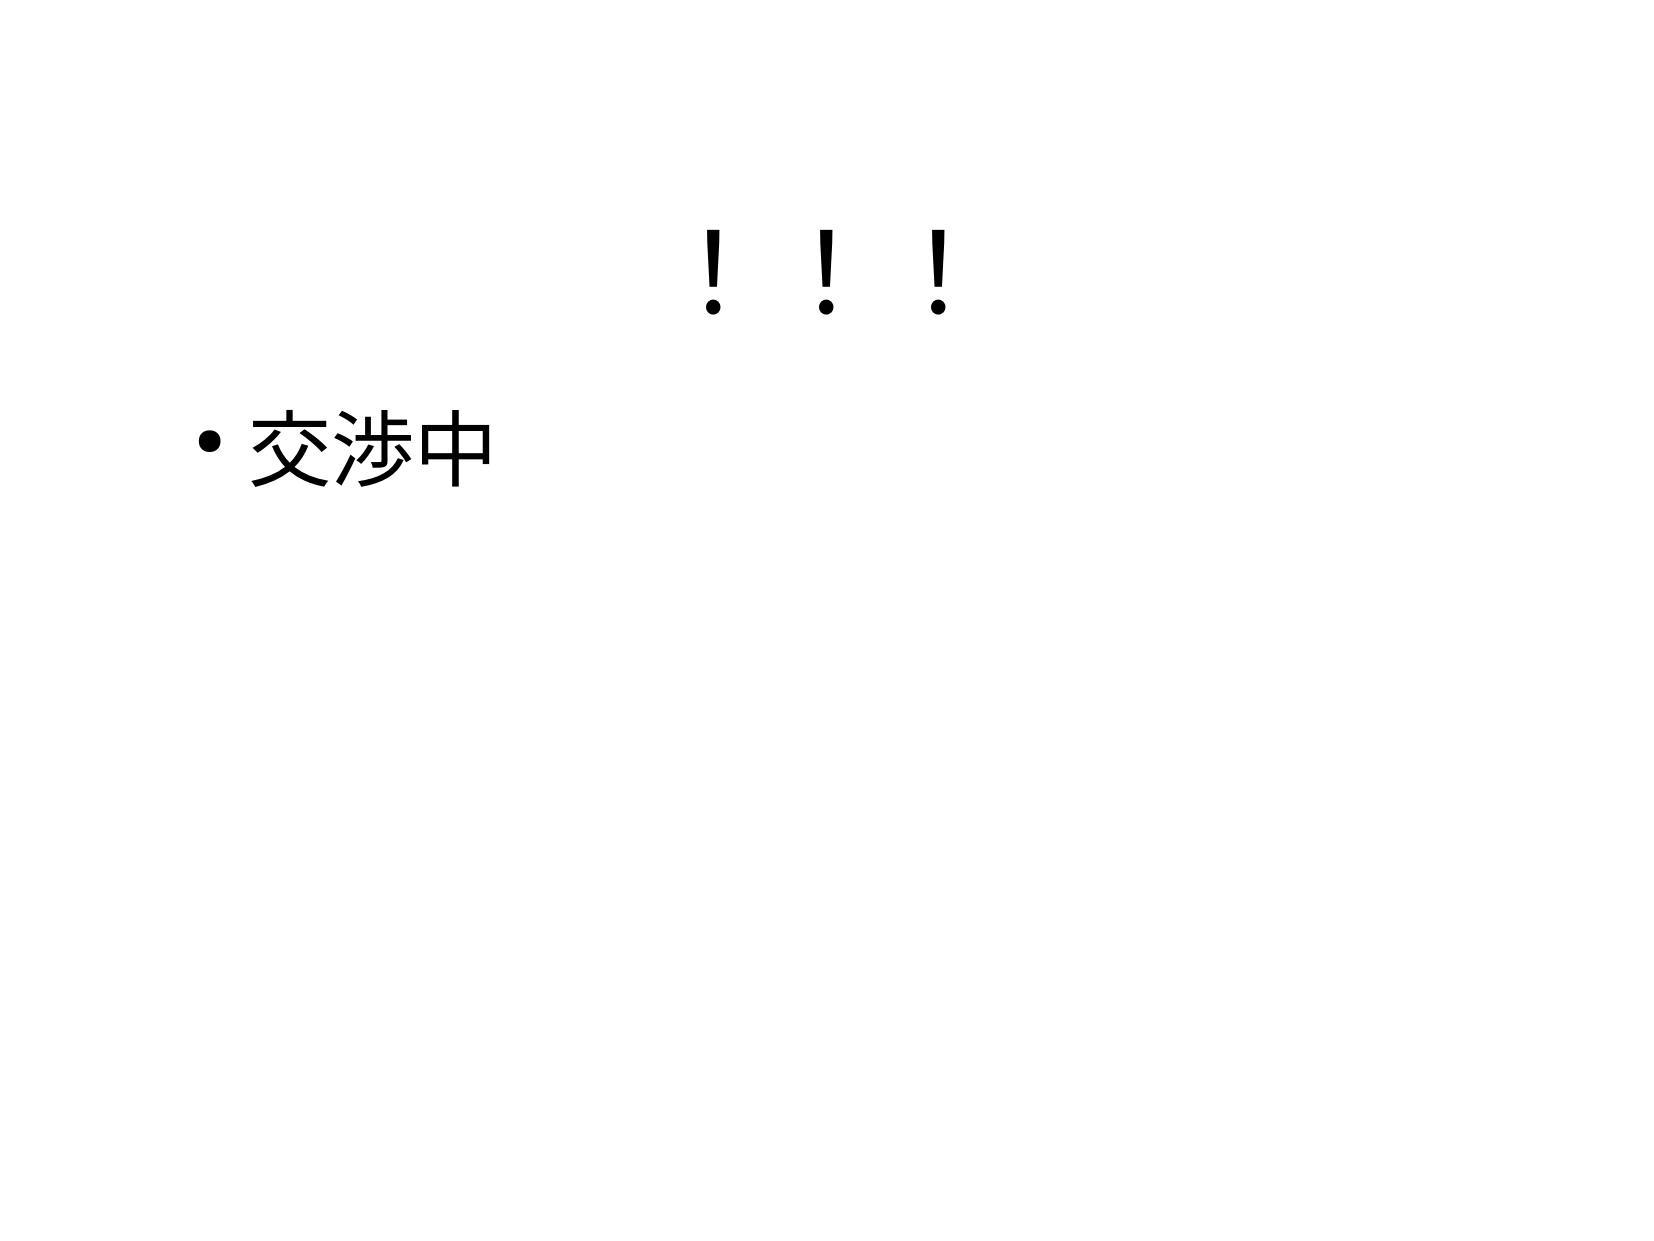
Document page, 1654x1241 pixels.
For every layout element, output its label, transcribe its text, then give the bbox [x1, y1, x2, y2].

list 交渉中 [177, 383, 1571, 1203]
title ！！！ [82, 161, 1571, 369]
